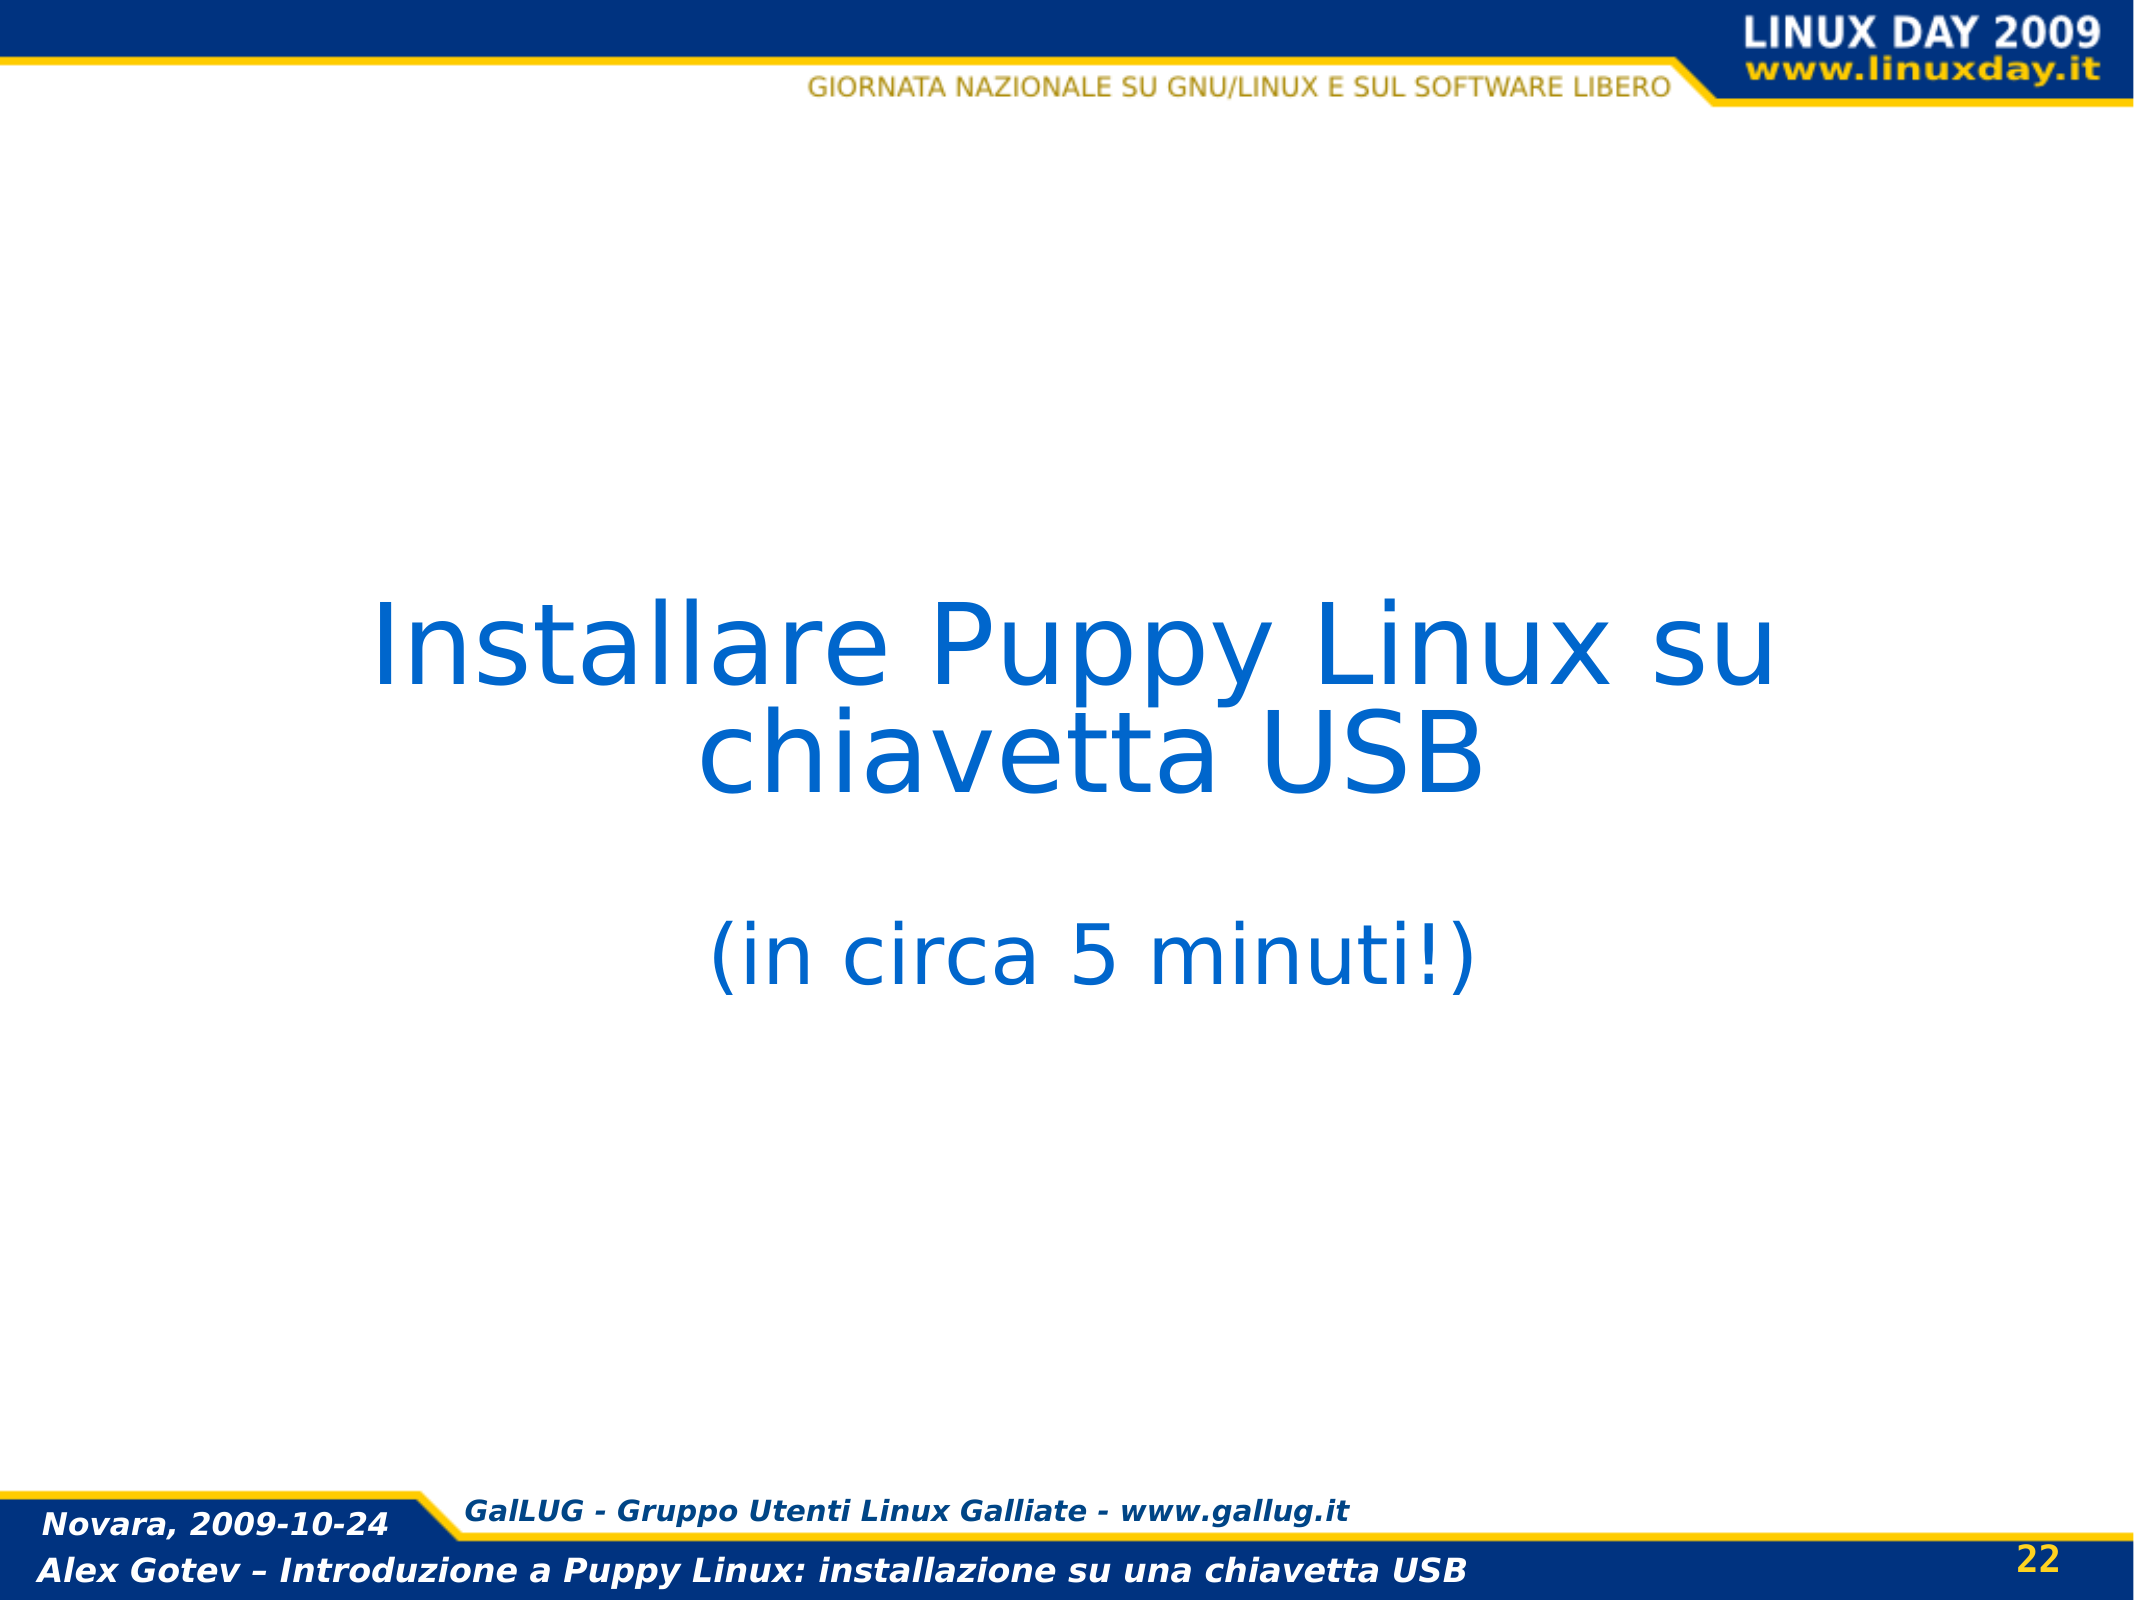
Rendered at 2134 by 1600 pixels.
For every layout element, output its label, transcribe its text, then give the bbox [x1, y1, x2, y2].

picture [0, 0, 2134, 1600]
subtitle Installare Puppy Linux su chiavetta USB (in circa 5 minuti!) [106, 159, 2080, 1441]
